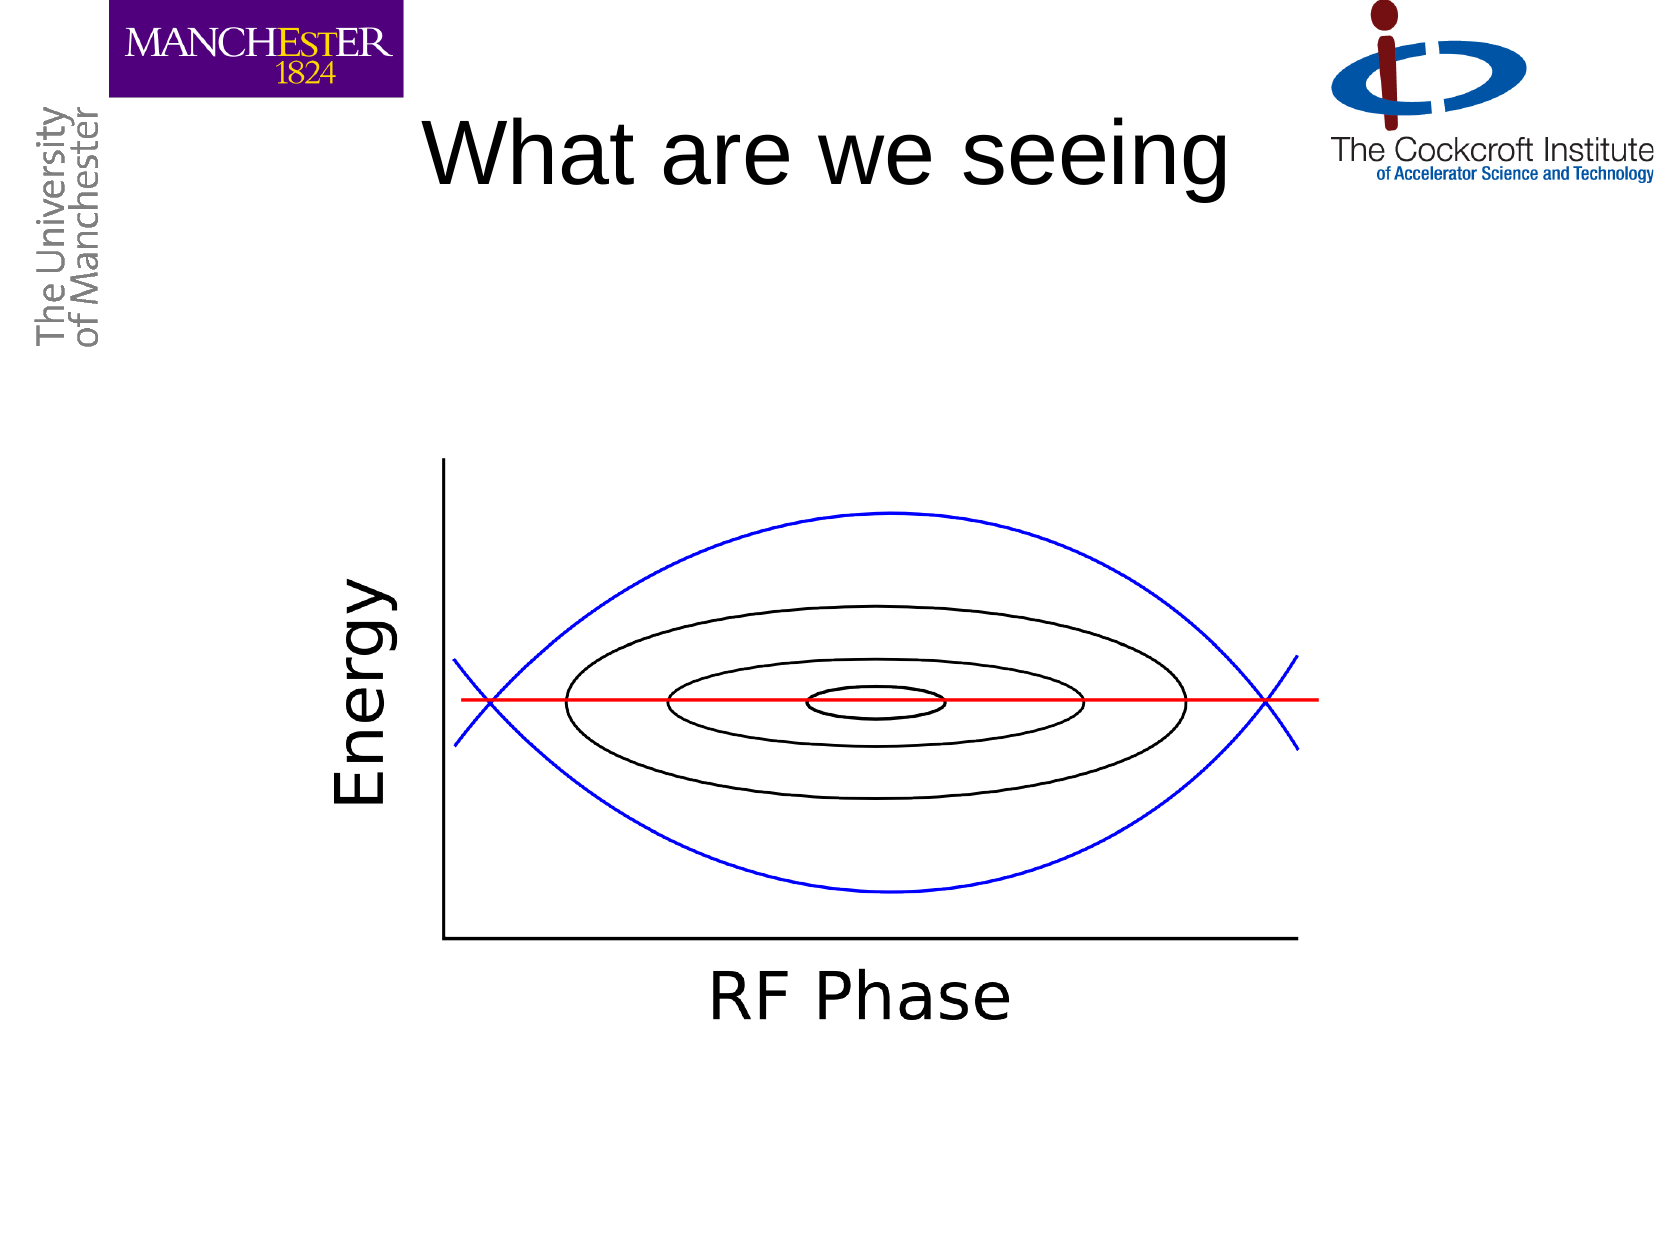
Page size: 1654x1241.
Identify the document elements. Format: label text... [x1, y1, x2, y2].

picture [1331, 0, 1654, 183]
picture [334, 456, 1320, 1020]
picture [0, 0, 404, 347]
title What are we seeing [82, 49, 1571, 257]
